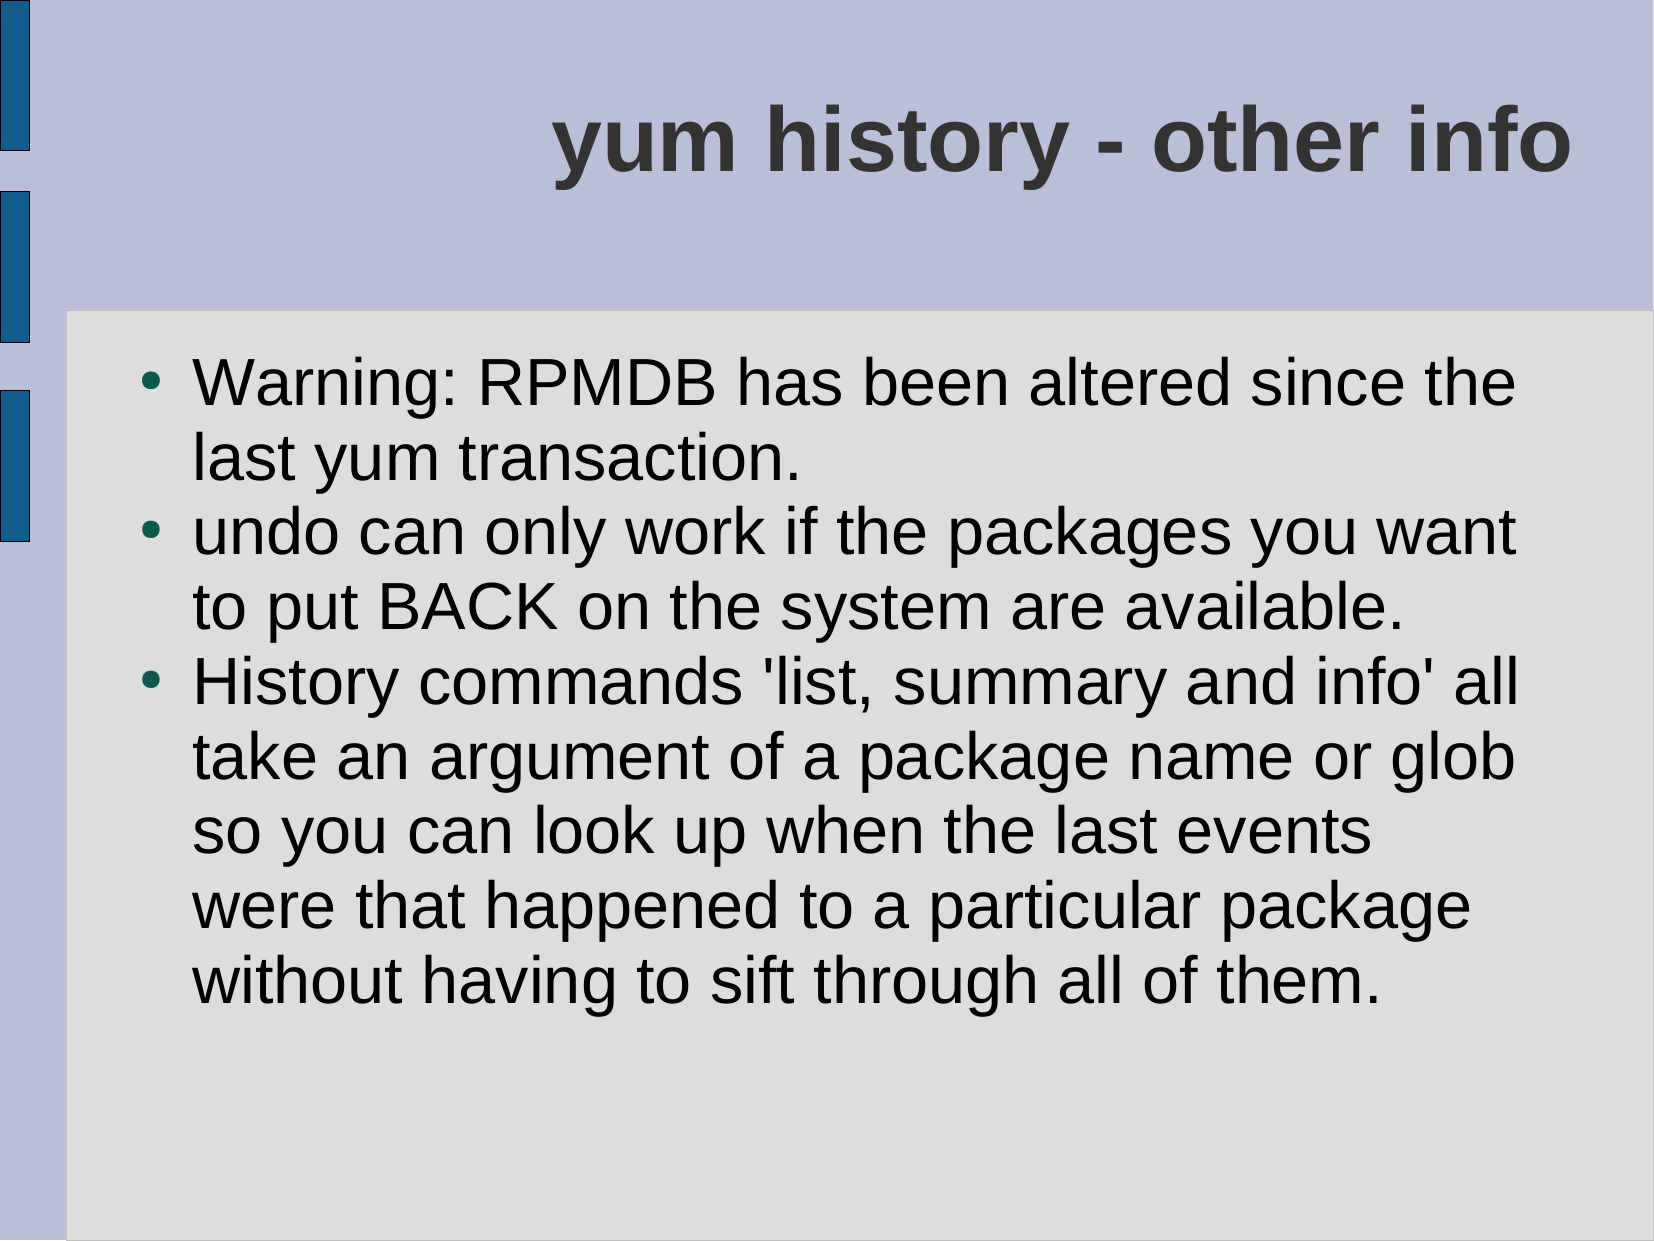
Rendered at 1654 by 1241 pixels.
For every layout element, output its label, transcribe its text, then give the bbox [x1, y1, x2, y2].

list Warning: RPMDB has been altered since the last yum transaction. undo can only work if the packages you want to put BACK on the system are available. History commands 'list, summary and info' all take an argument of a package name or glob so you can look up when the last events were that happened to a particular package without having to sift through all of them. [121, 344, 1534, 1168]
title yum history - other info [121, 88, 1576, 191]
